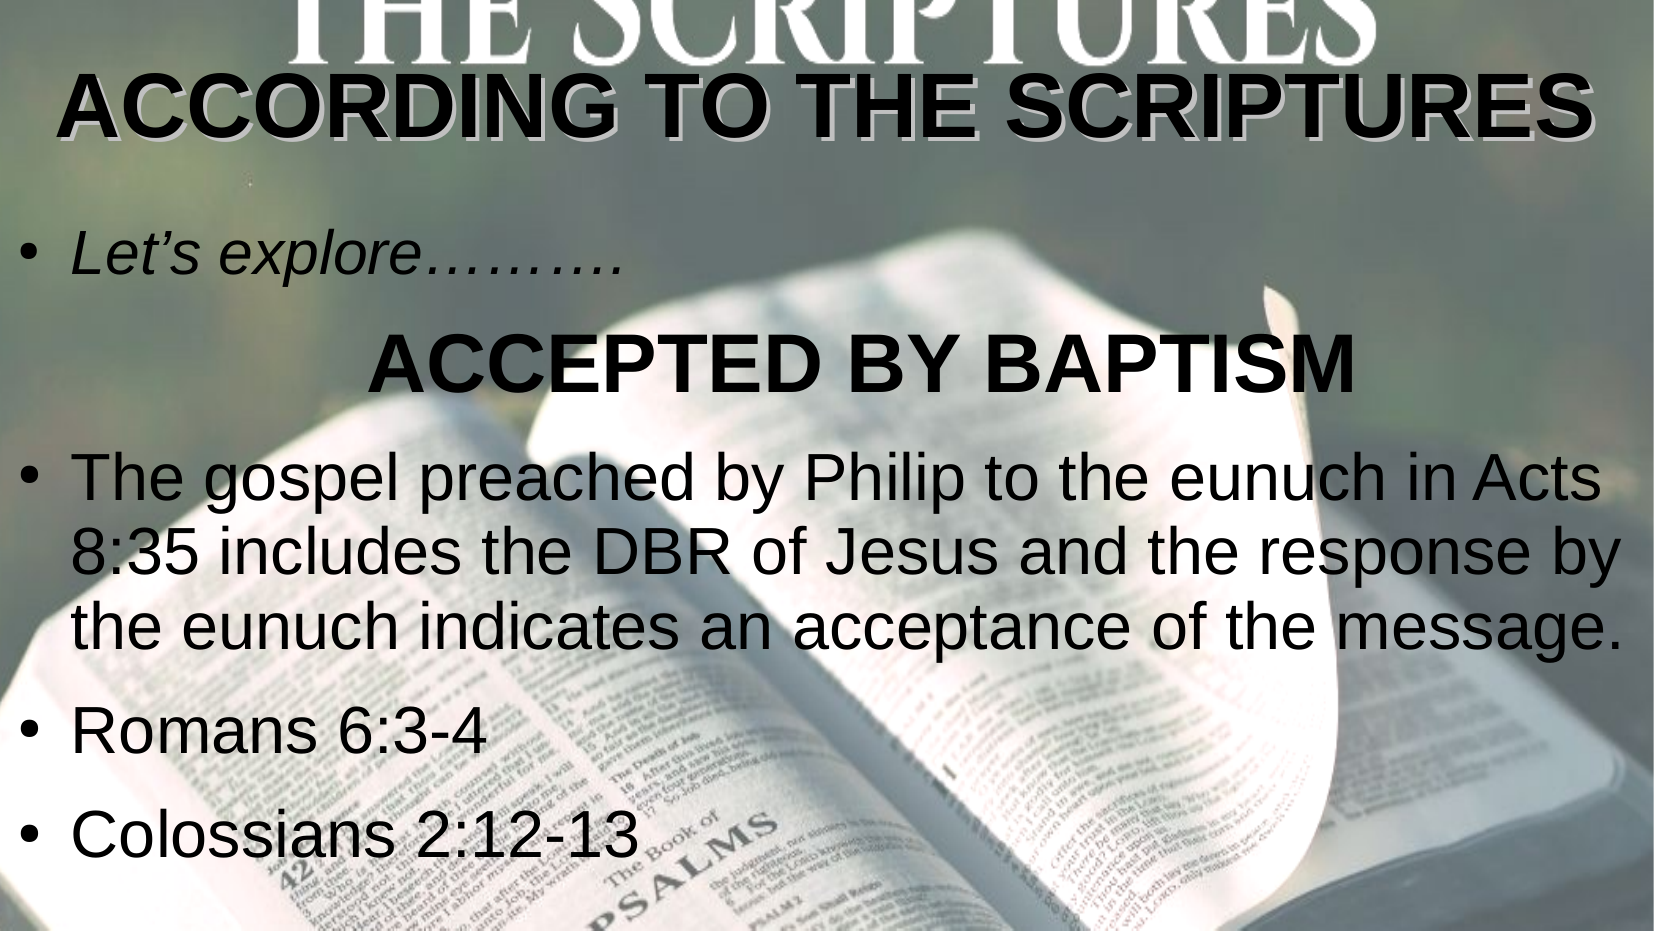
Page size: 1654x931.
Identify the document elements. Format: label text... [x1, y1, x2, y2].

picture [0, 0, 1654, 217]
title ACCORDING TO THE SCRIPTURES [23, 2, 1629, 208]
list Let’s explore………. ACCEPTED BY BAPTISM The gospel preached by Philip to the eunuch in Acts 8:35 includes the DBR of Jesus and the response by the eunuch indicates an acceptance of the message. Romans 6:3-4 Colossians 2:12-13 [0, 217, 1654, 931]
